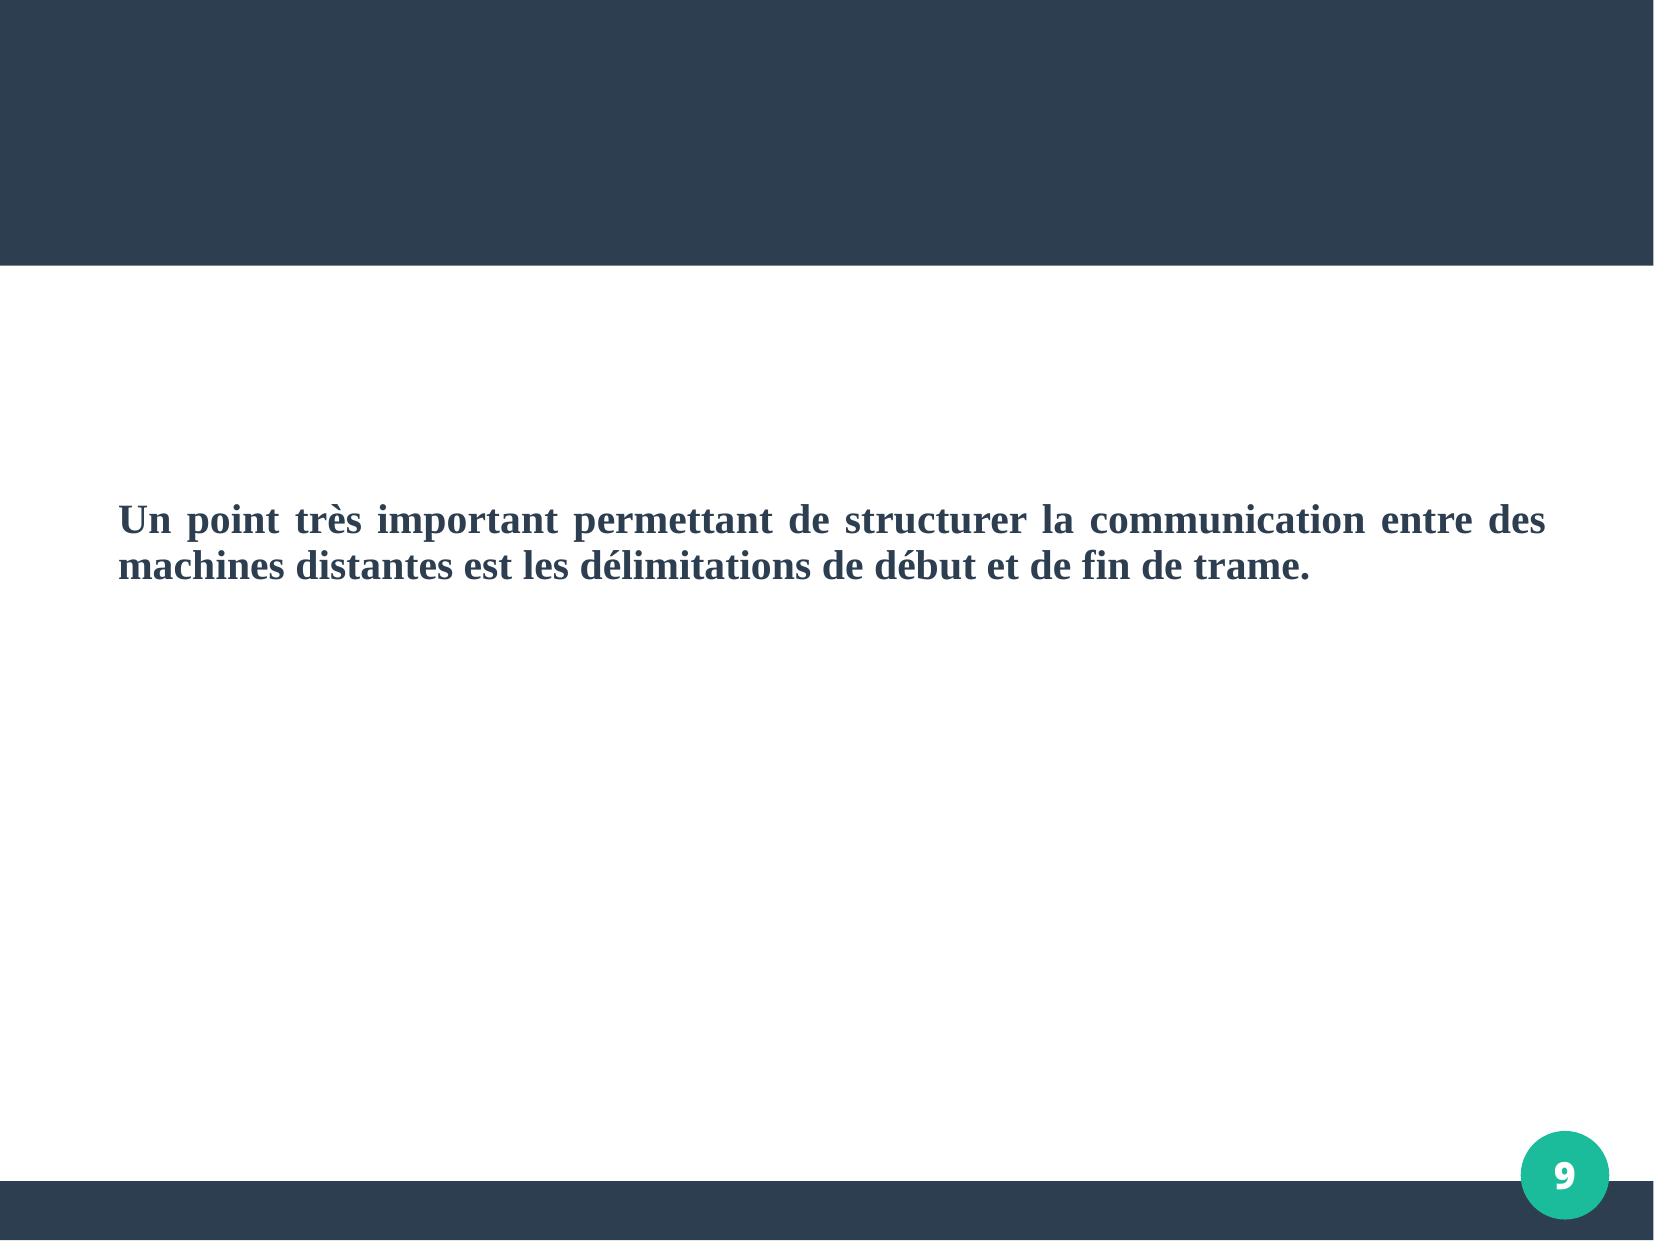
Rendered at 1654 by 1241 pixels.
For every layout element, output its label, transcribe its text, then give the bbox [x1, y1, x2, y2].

text_box Un point très important permettant de structurer la communication entre des machines distantes est les délimitations de début et de fin de trame. [118, 496, 1548, 589]
